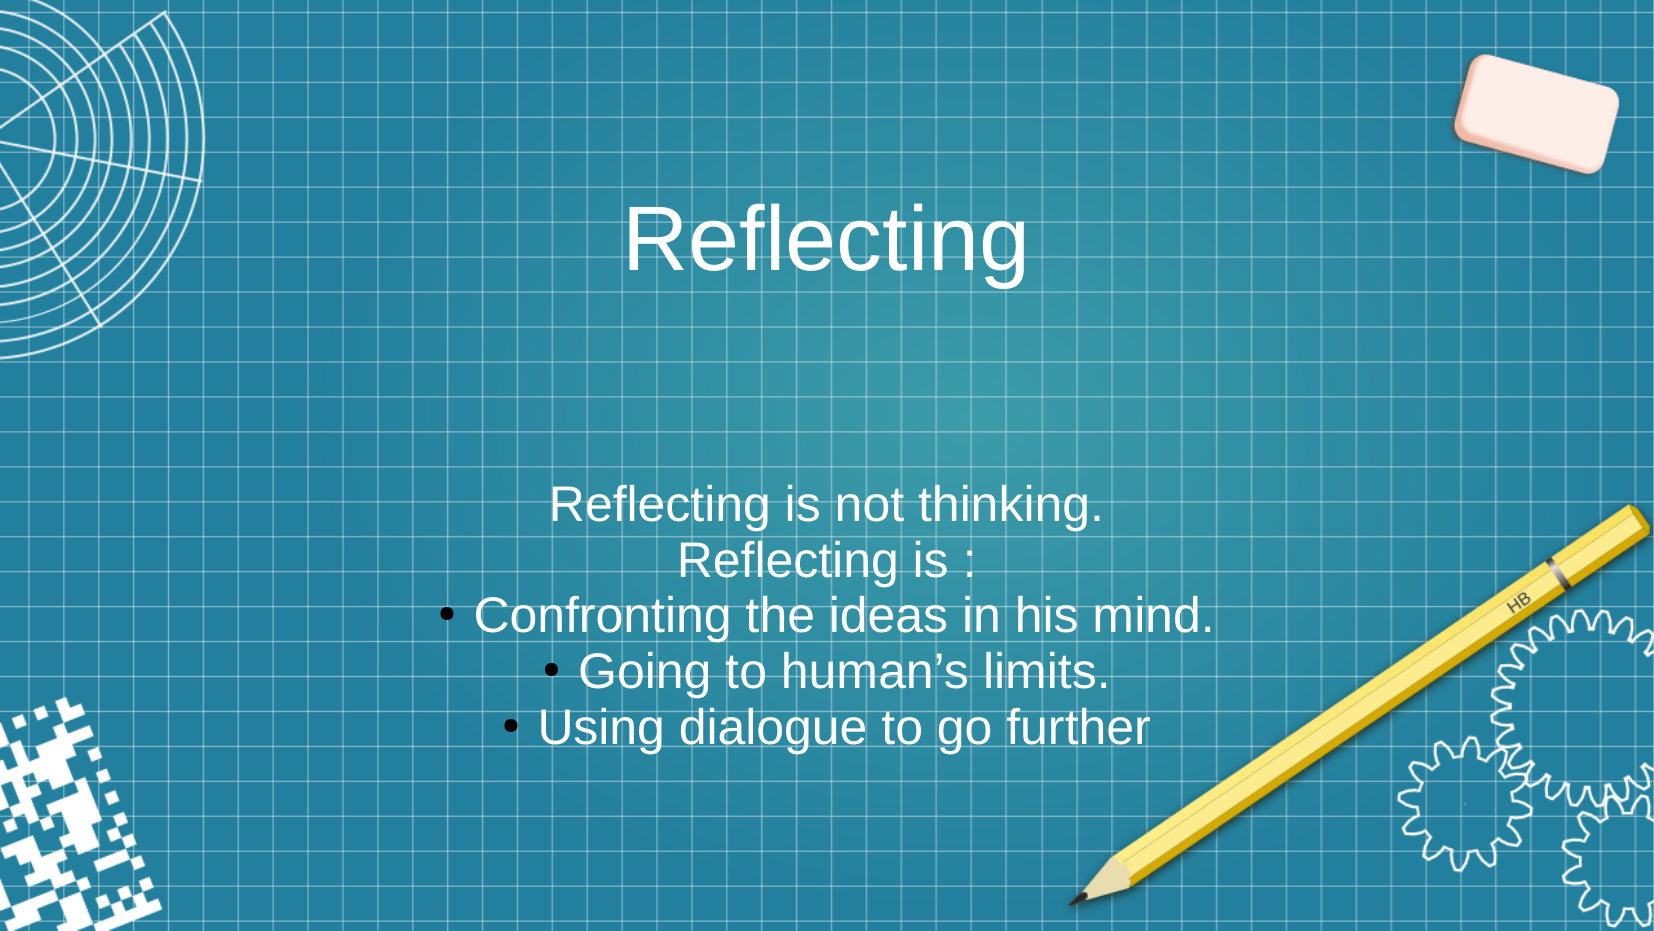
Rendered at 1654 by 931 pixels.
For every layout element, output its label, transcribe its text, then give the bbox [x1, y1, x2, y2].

subtitle Reflecting is not thinking. Reflecting is : Confronting the ideas in his mind. Going to human’s limits. Using dialogue to go further [82, 389, 1571, 842]
title Reflecting [82, 132, 1571, 346]
picture [0, 0, 1654, 931]
